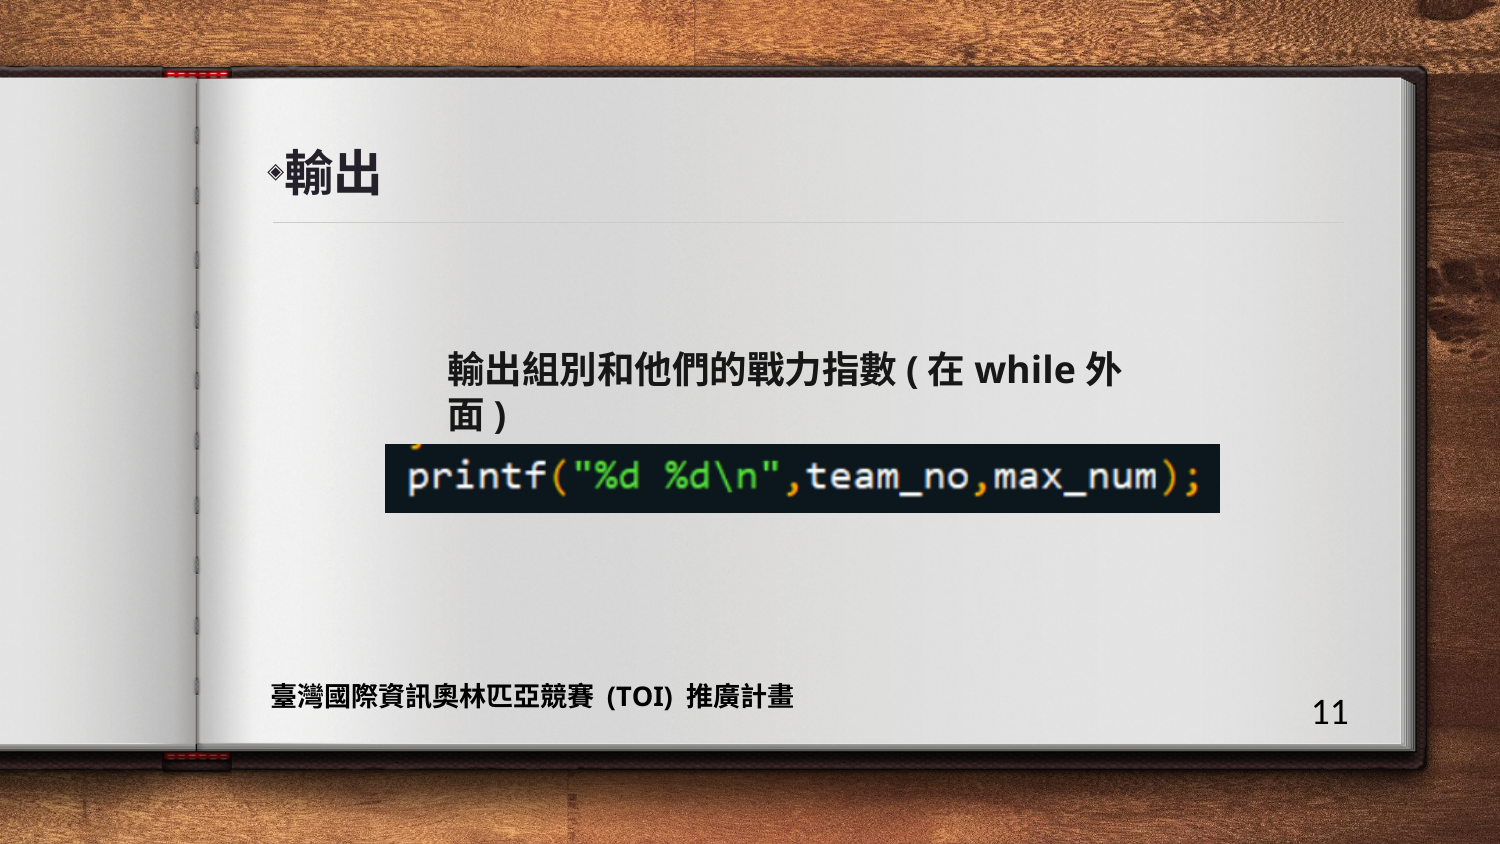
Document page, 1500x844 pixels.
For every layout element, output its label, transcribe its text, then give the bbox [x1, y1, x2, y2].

list 輸出 [252, 126, 1183, 216]
text_box 輸出組別和他們的戰力指數(在while外面) [432, 339, 1183, 400]
picture [385, 444, 1220, 513]
text_box [1295, 672, 1386, 737]
